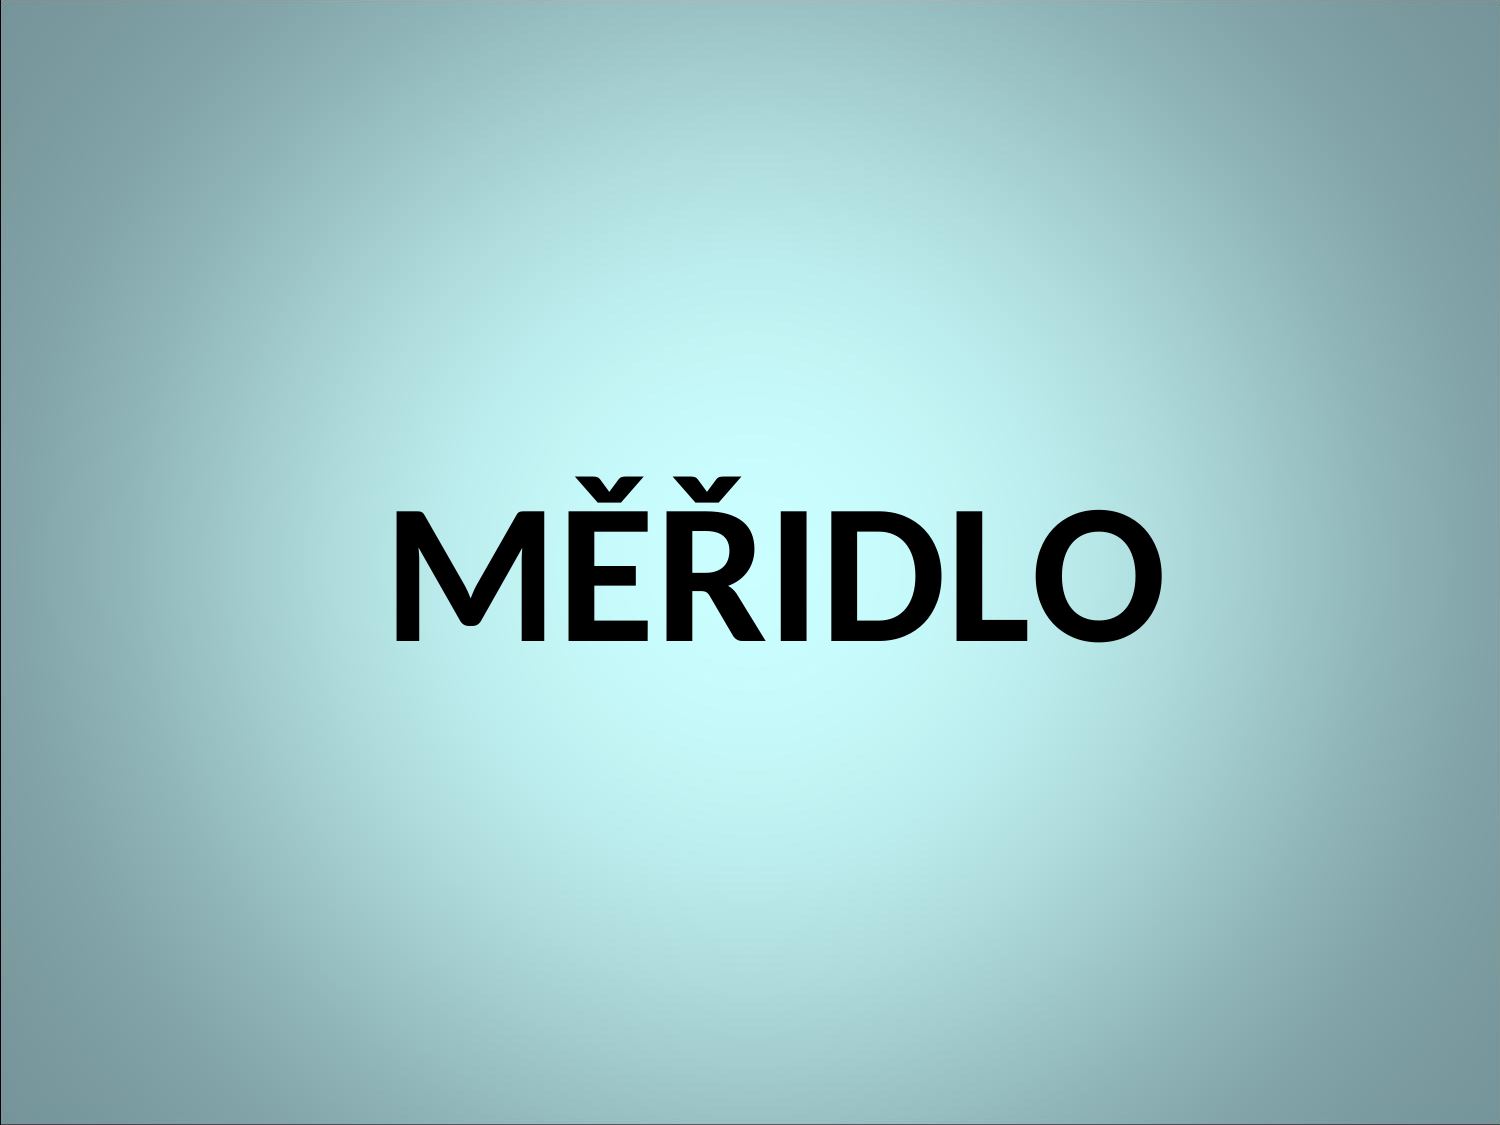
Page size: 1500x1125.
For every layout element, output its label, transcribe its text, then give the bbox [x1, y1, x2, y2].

title MĚŘIDLO [100, 434, 1451, 690]
picture [0, 0, 1500, 1125]
